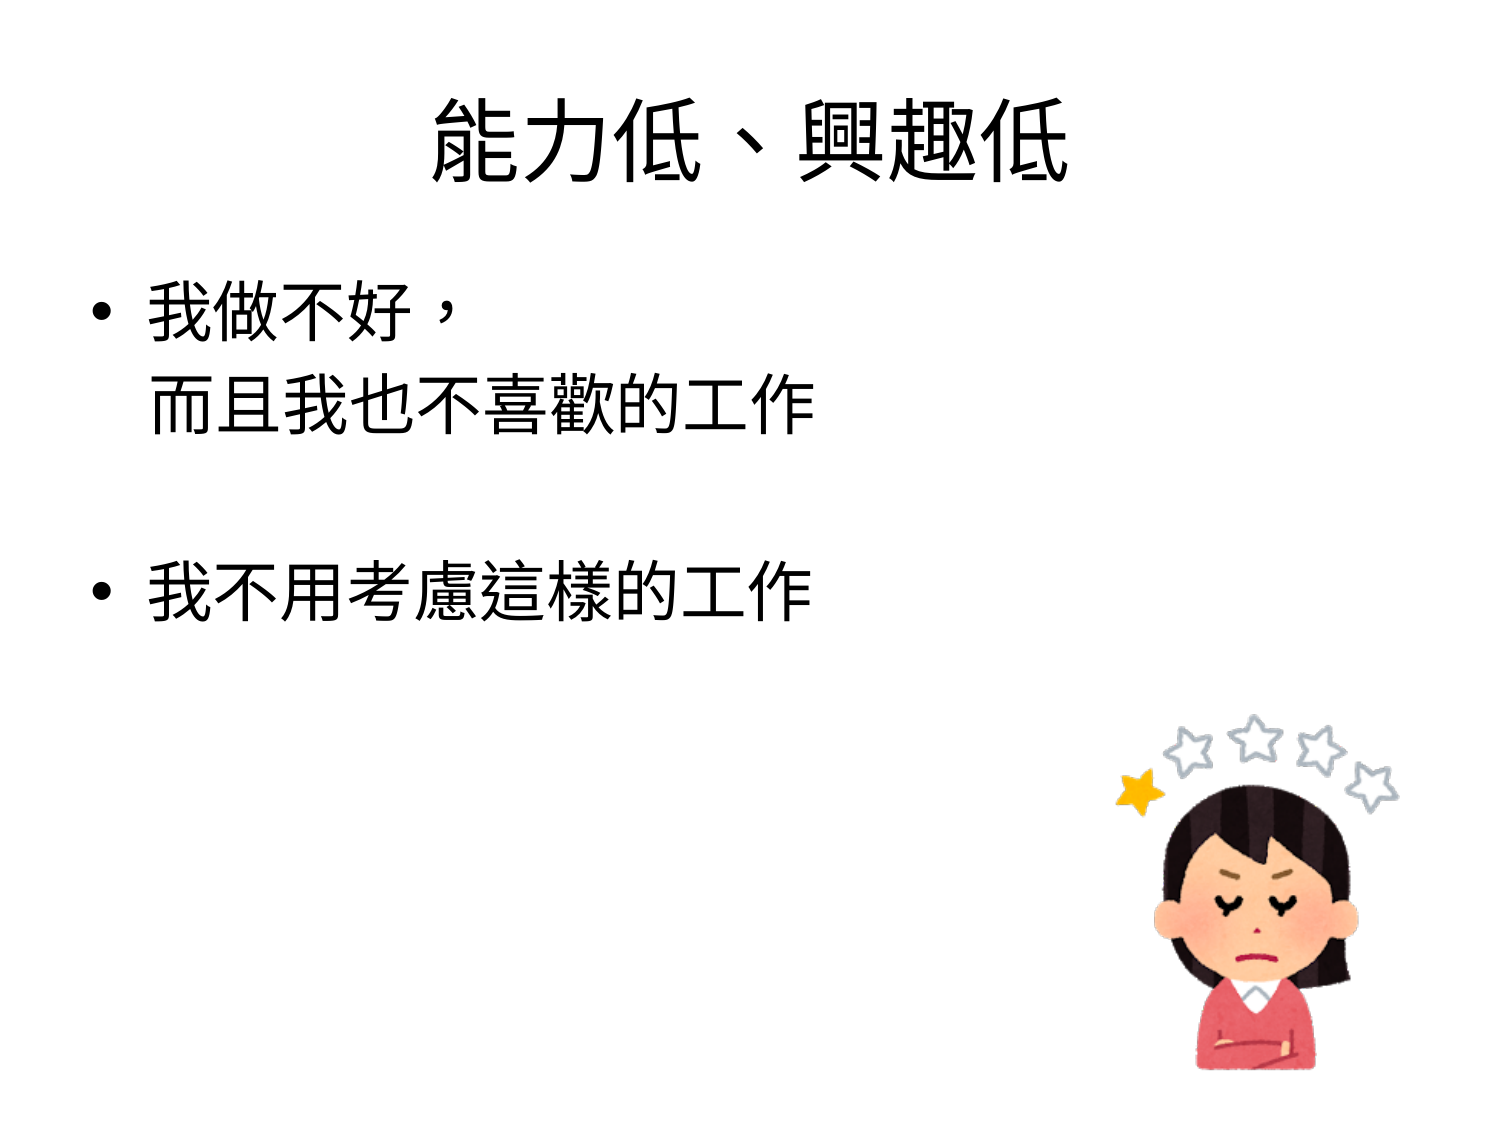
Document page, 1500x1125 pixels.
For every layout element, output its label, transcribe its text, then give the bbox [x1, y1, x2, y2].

list 我做不好， 而且我也不喜歡的工作 我不用考慮這樣的工作 [75, 262, 1425, 1005]
title 能力低、興趣低 [75, 45, 1425, 233]
picture [1104, 704, 1412, 1087]
